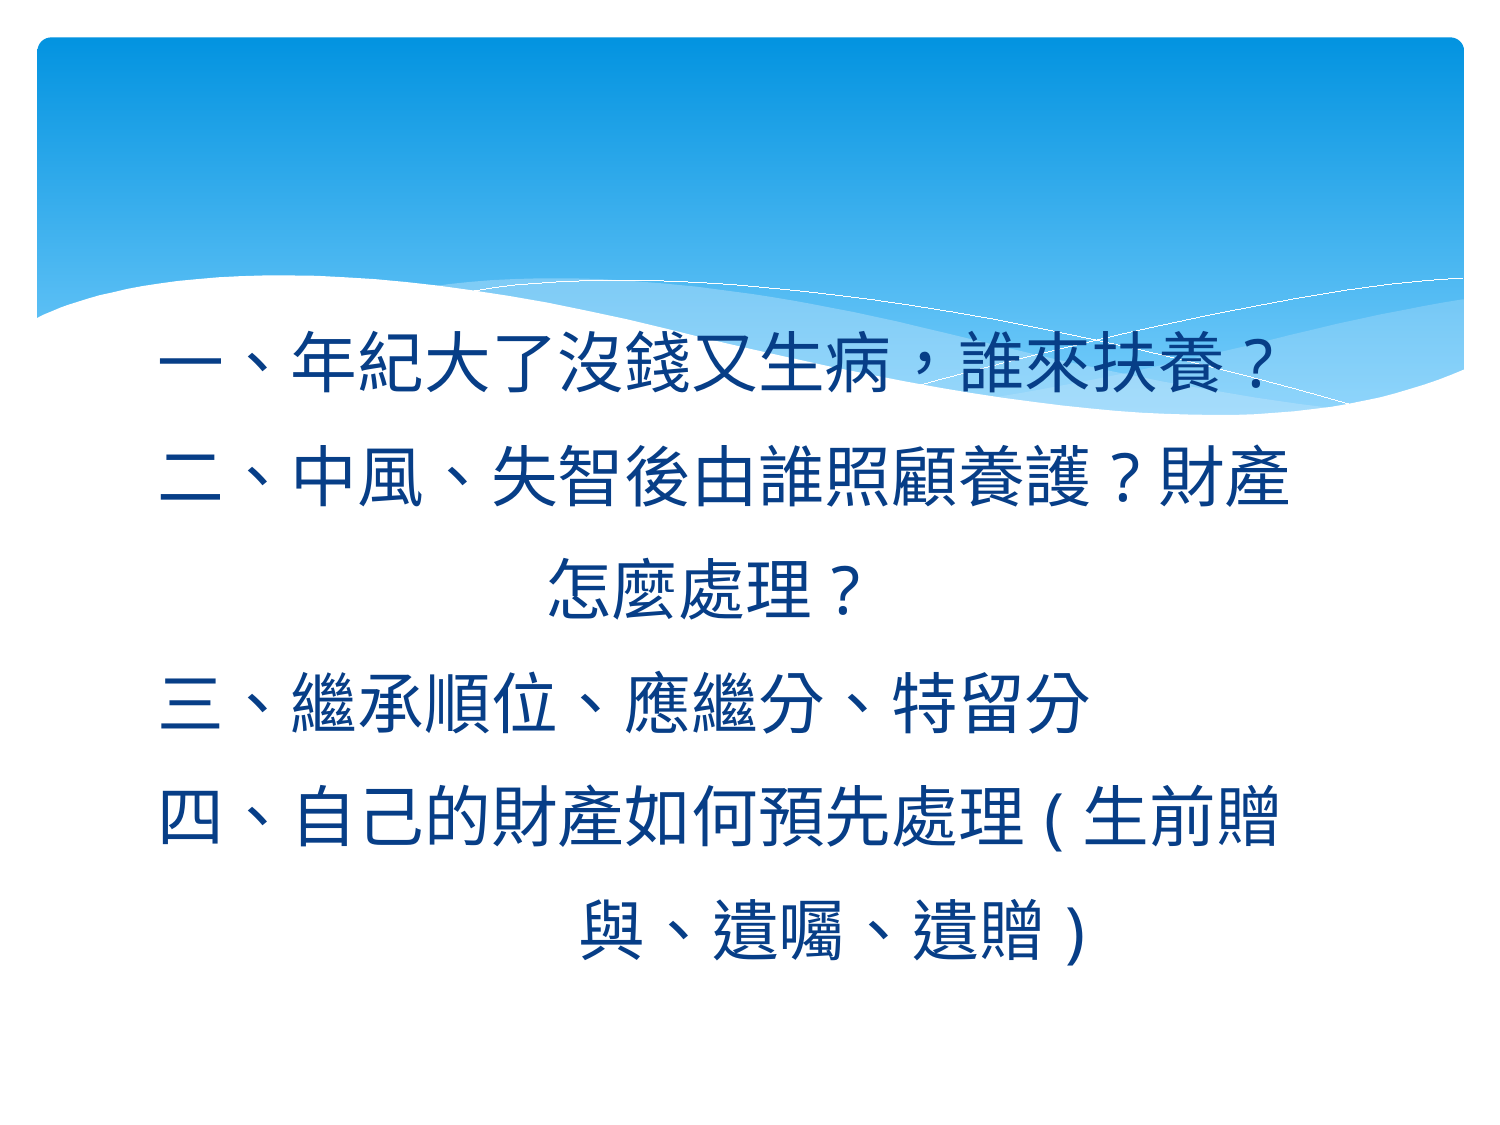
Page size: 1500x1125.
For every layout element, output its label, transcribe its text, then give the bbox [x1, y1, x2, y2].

list 一、年紀大了沒錢又生病，誰來扶養? 二、中風、失智後由誰照顧養護?財產 怎麼處理? 三、繼承順位、應繼分、特留分 四、自己的財產如何預先處理(生前贈 與、遺囑、遺贈) [142, 302, 1358, 1029]
